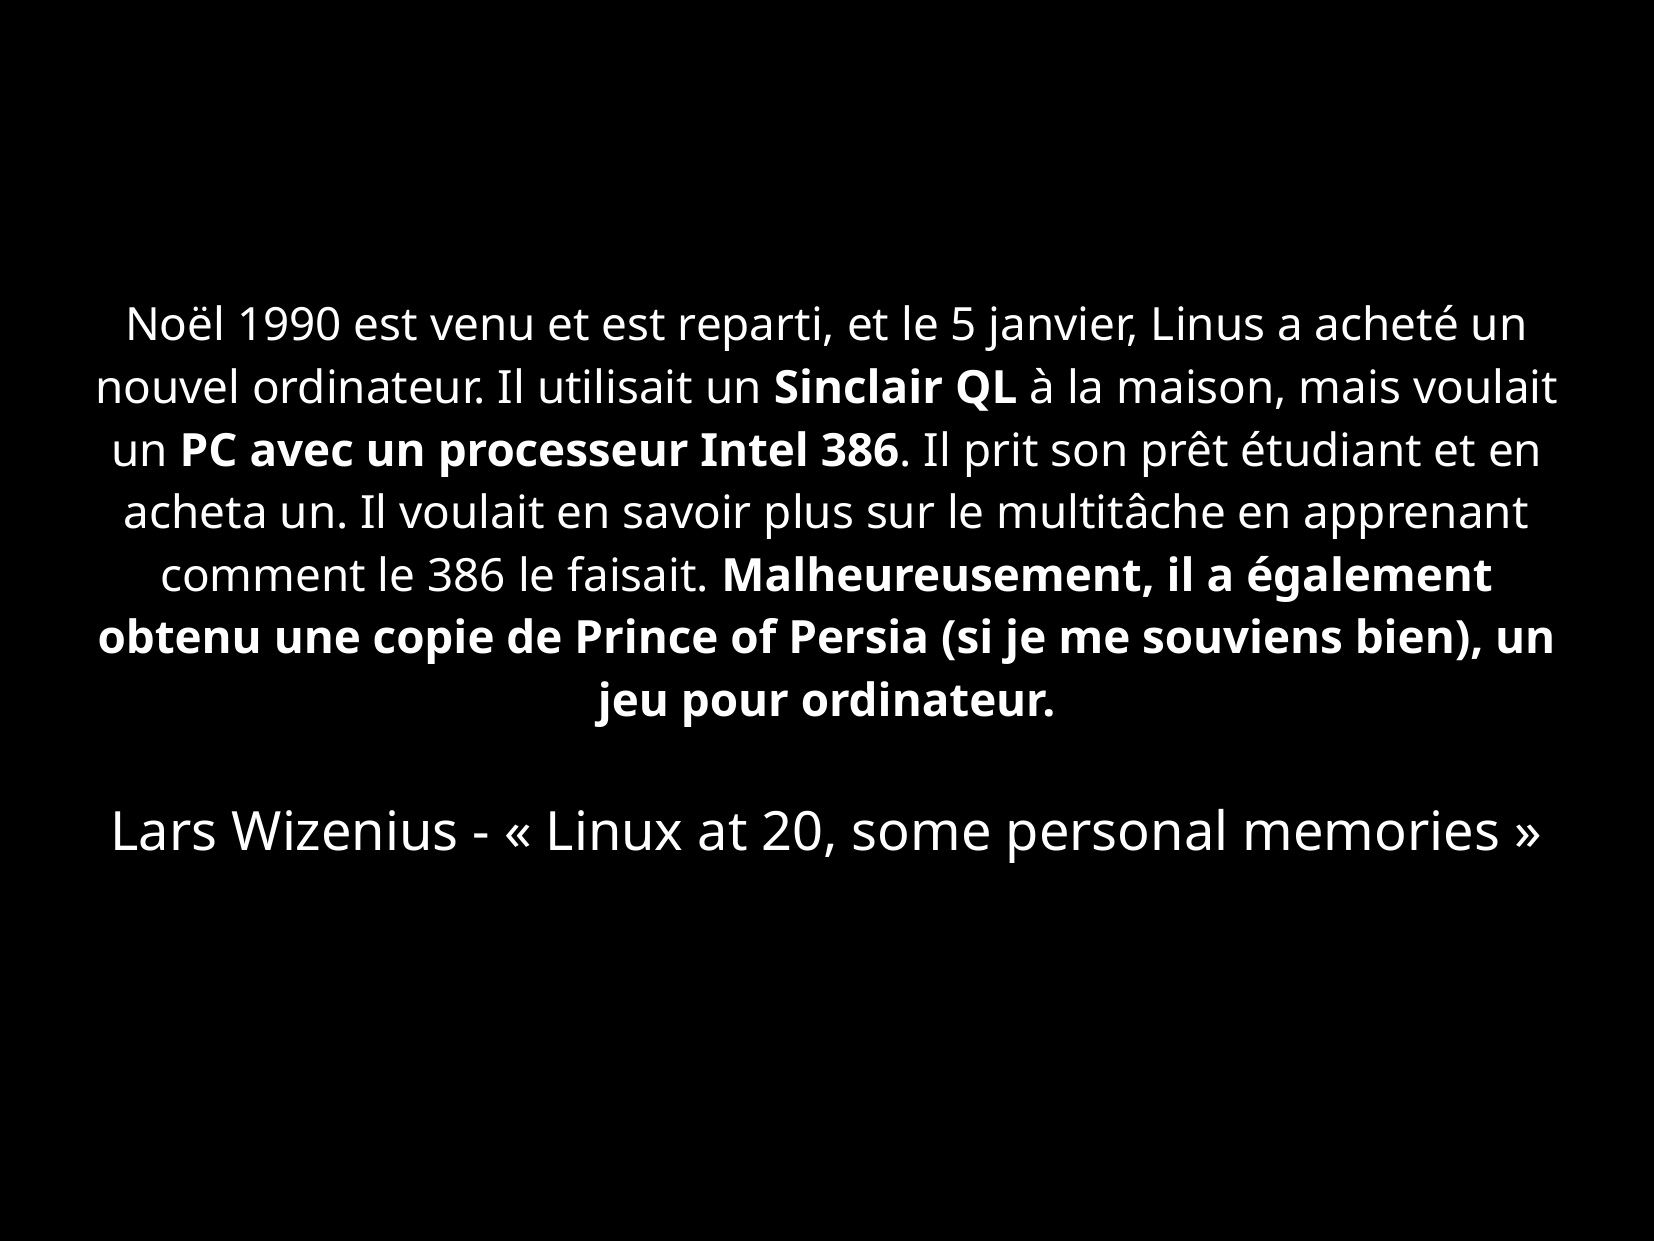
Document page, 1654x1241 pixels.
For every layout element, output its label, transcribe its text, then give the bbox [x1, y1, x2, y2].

subtitle Noël 1990 est venu et est reparti, et le 5 janvier, Linus a acheté un nouvel ordinateur. Il utilisait un Sinclair QL à la maison, mais voulait un PC avec un processeur Intel 386. Il prit son prêt étudiant et en acheta un. Il voulait en savoir plus sur le multitâche en apprenant comment le 386 le faisait. Malheureusement, il a également obtenu une copie de Prince of Persia (si je me souviens bien), un jeu pour ordinateur. Lars Wizenius - « Linux at 20, some personal memories » [82, 49, 1571, 1109]
